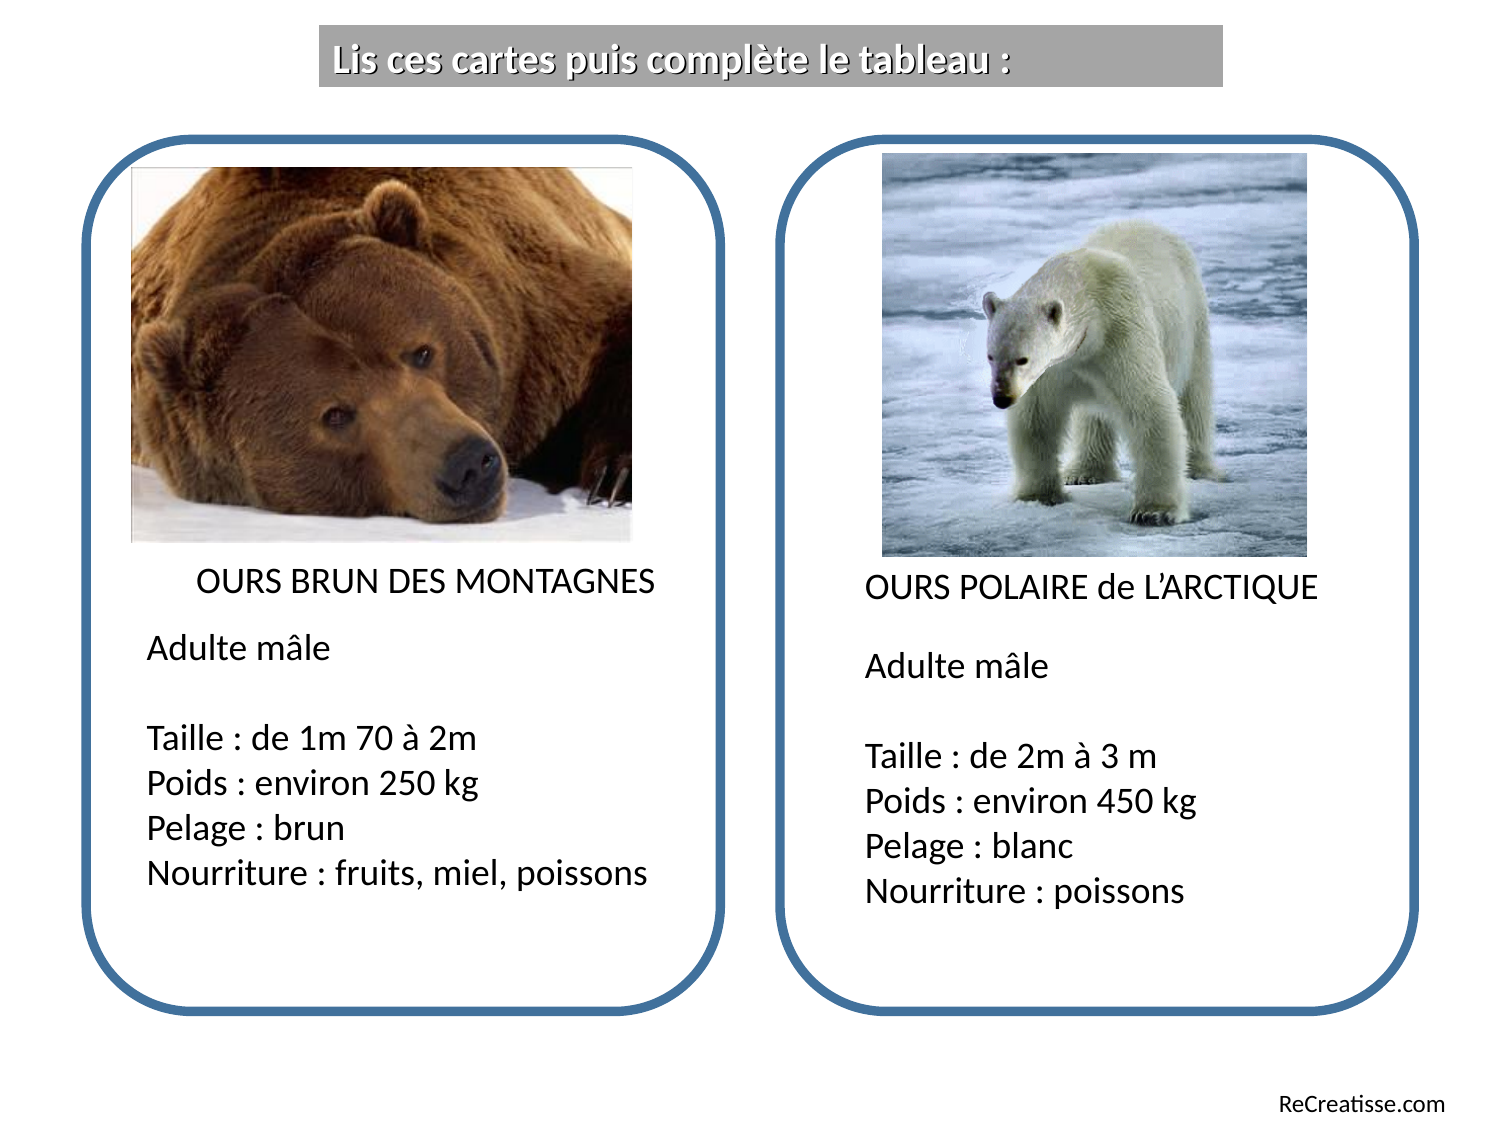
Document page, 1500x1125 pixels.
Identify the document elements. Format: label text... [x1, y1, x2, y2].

text_box Lis ces cartes puis complète le tableau : [318, 24, 1224, 89]
text_box Adulte mâle Taille : de 2m à 3 m Poids : environ 450 kg Pelage : blanc Nourriture : poissons [850, 634, 1213, 919]
text_box ReCreatisse.com [1264, 1080, 1461, 1125]
text_box OURS BRUN DES MONTAGNES [181, 549, 671, 609]
text_box Adulte mâle Taille : de 1m 70 à 2m Poids : environ 250 kg Pelage : brun Nourriture : fruits, miel, poissons [132, 615, 663, 900]
text_box OURS POLAIRE de L’ARCTIQUE [850, 555, 1334, 615]
picture [882, 153, 1307, 555]
picture [131, 167, 632, 543]
